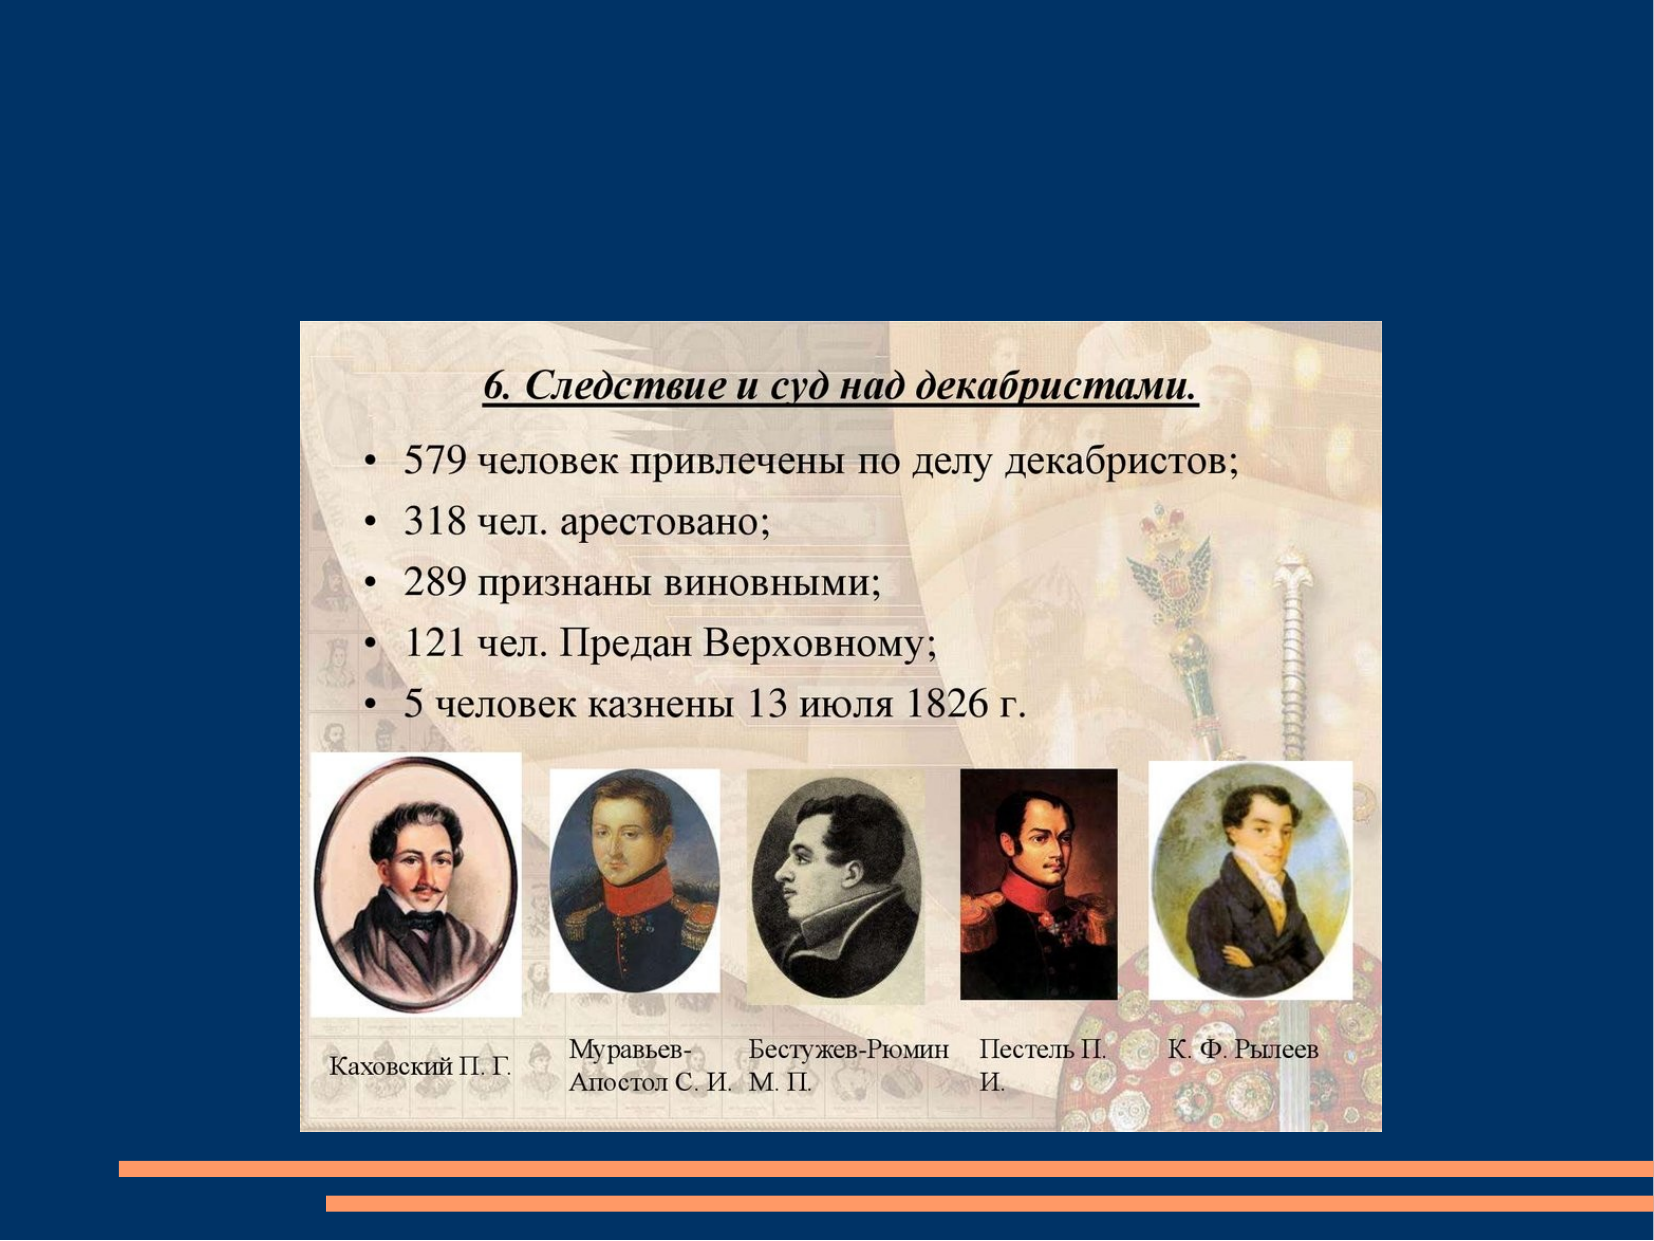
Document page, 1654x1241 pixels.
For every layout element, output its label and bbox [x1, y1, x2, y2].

picture [300, 321, 1382, 1132]
